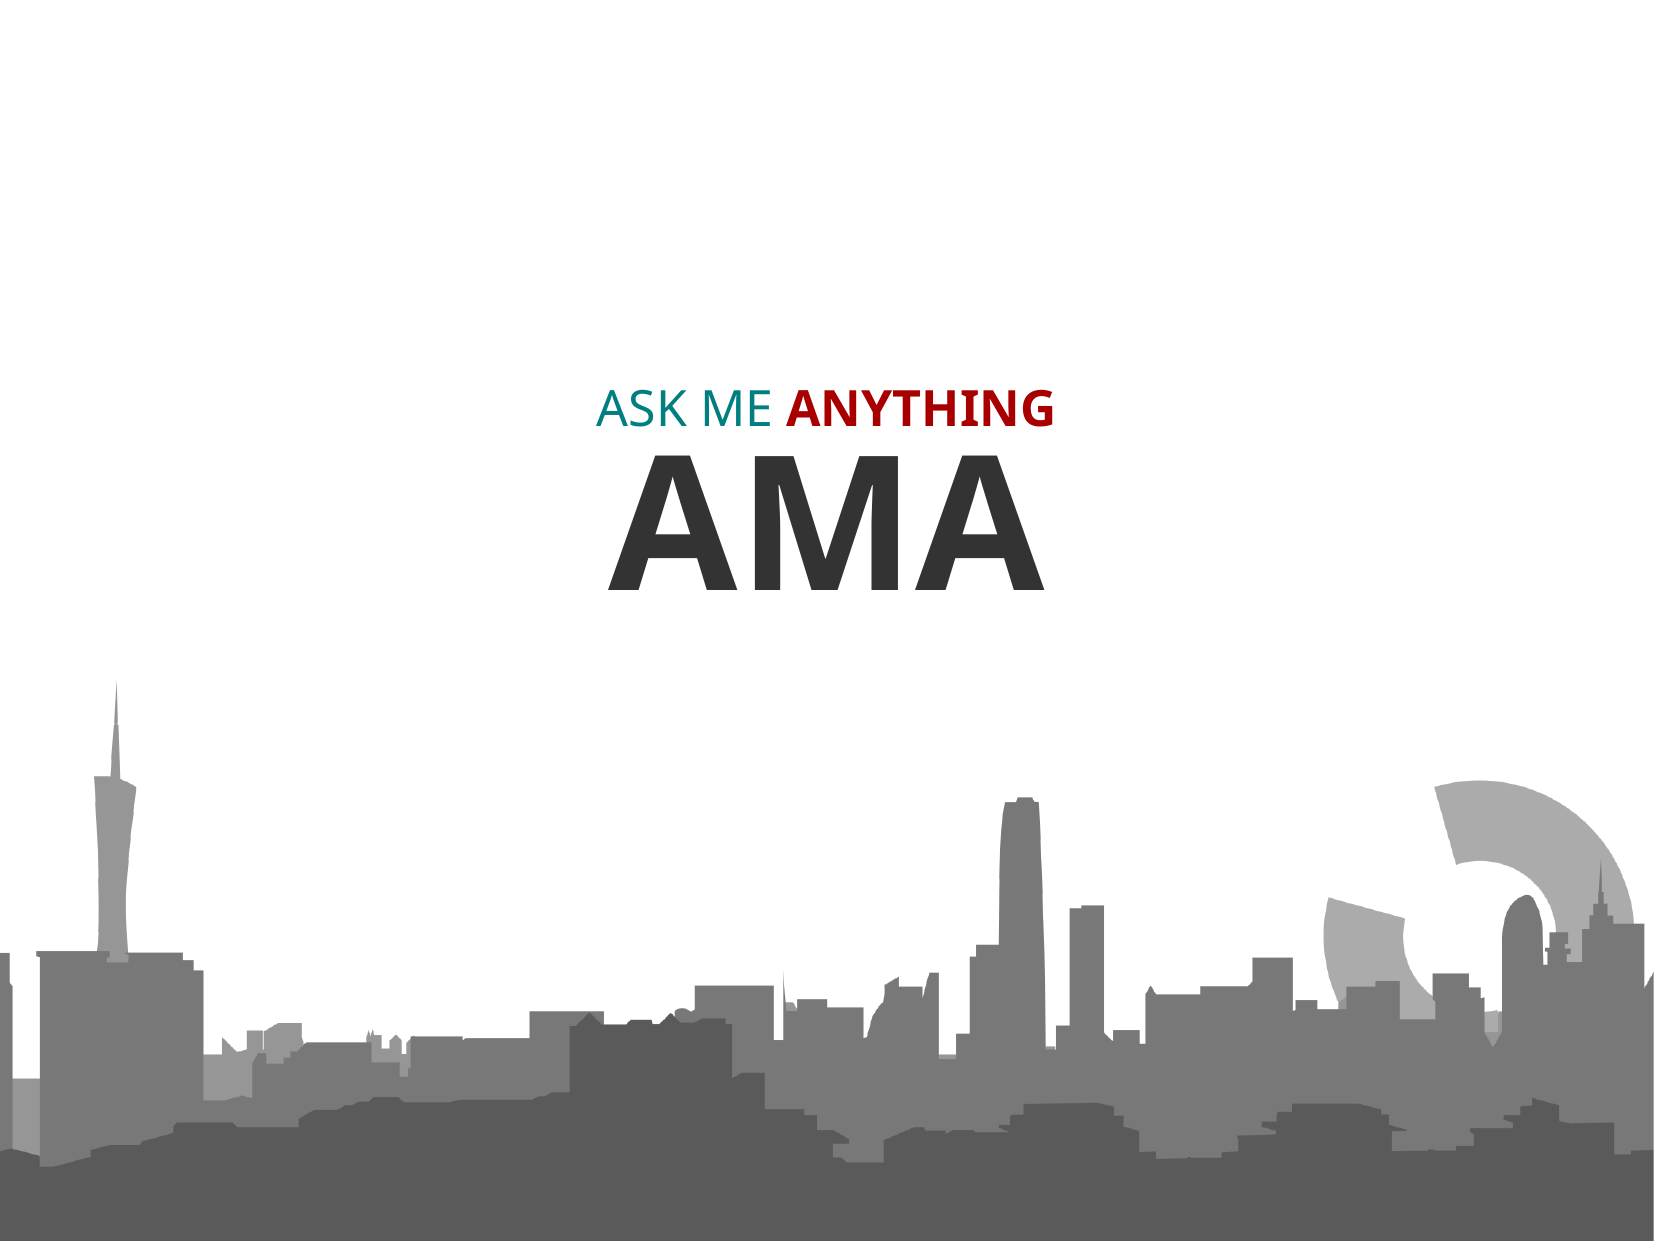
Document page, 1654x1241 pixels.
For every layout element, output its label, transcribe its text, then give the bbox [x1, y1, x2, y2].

picture [0, 0, 1654, 1241]
title ASK ME ANYTHING AMA [82, 377, 1571, 637]
